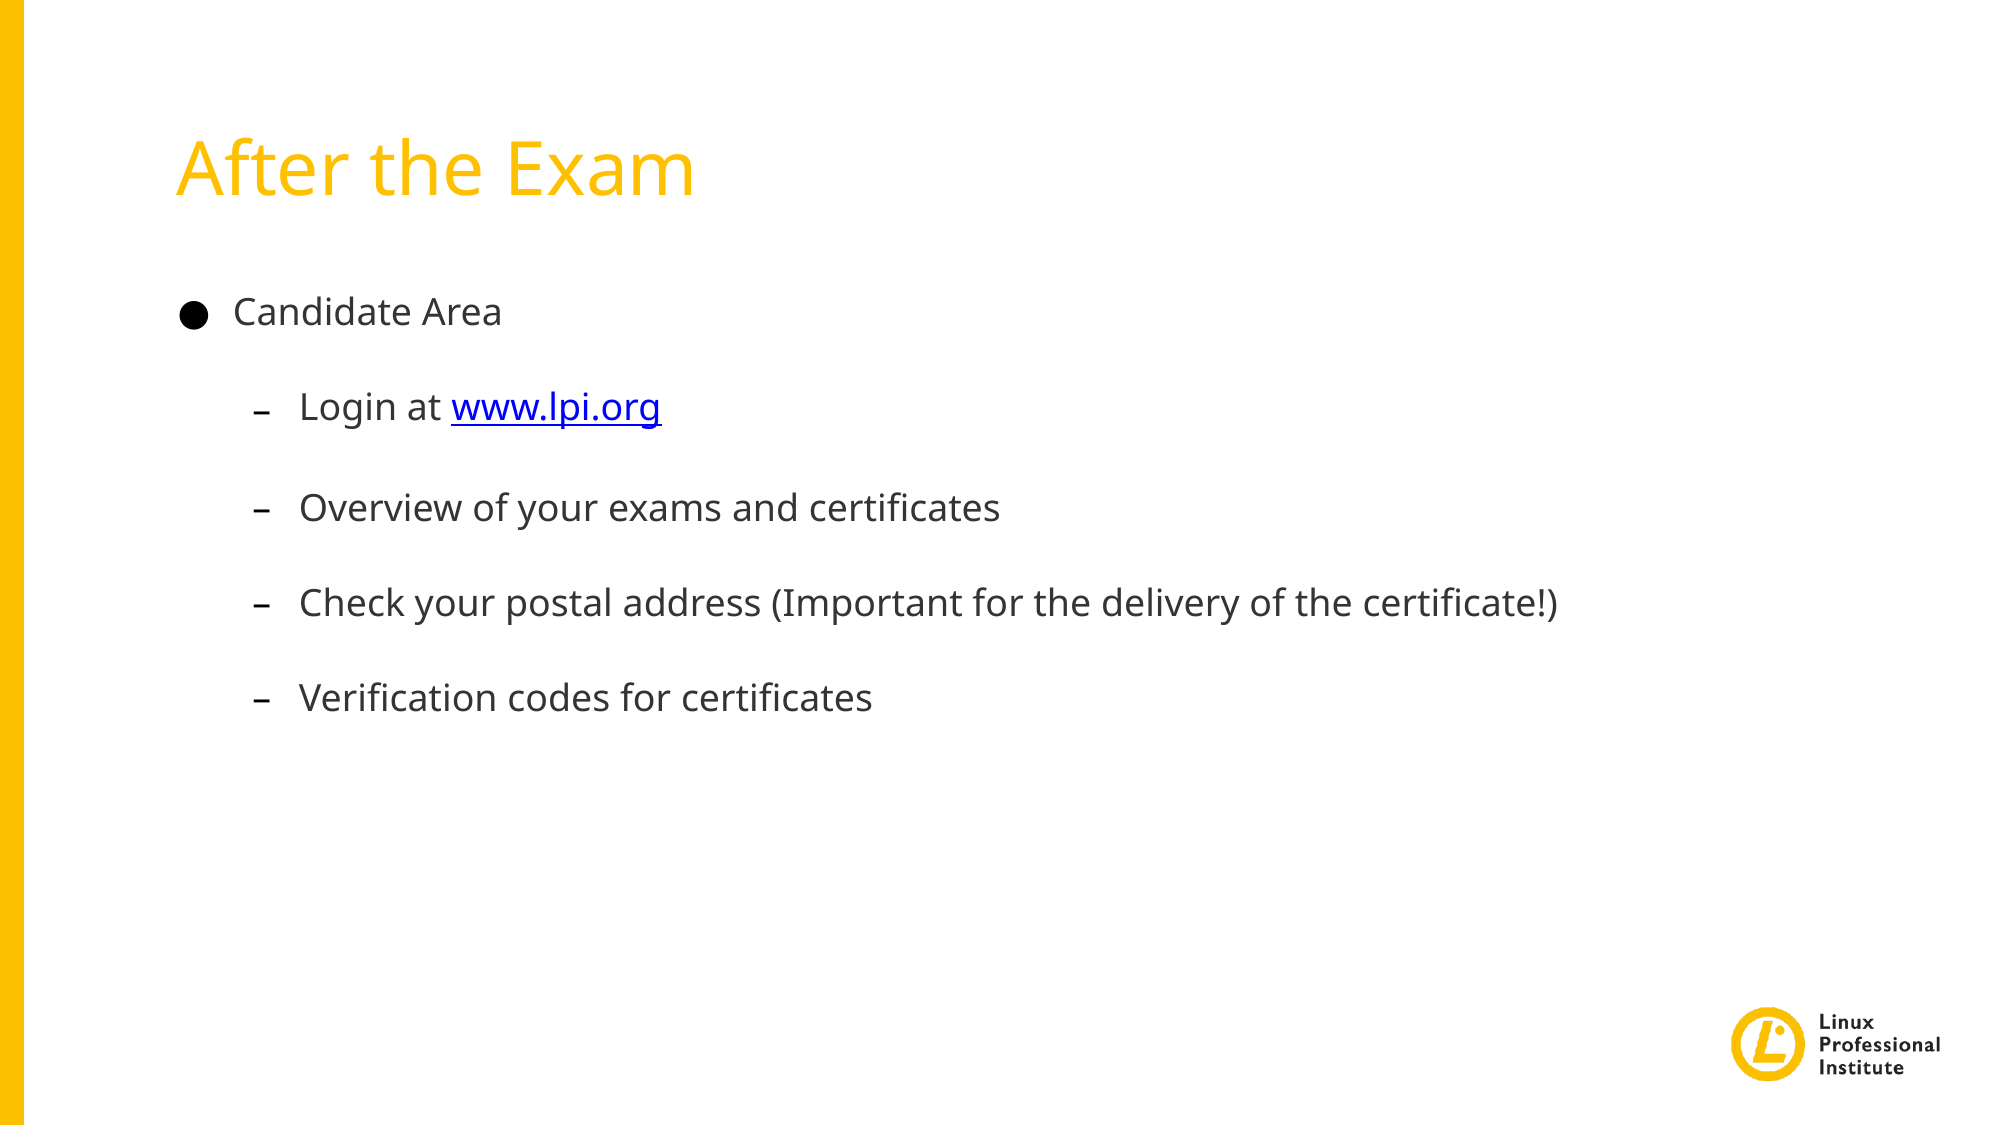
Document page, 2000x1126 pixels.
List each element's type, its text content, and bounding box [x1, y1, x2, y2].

text_box [0, 0, 24, 1125]
picture [1701, 987, 1969, 1101]
text_box After the Exam [161, 99, 1886, 261]
text_box Candidate Area Login at www.lpi.org Overview of your exams and certificates Check your postal address (Important for the delivery of the certificate!) Verification codes for certificates [162, 280, 1902, 780]
